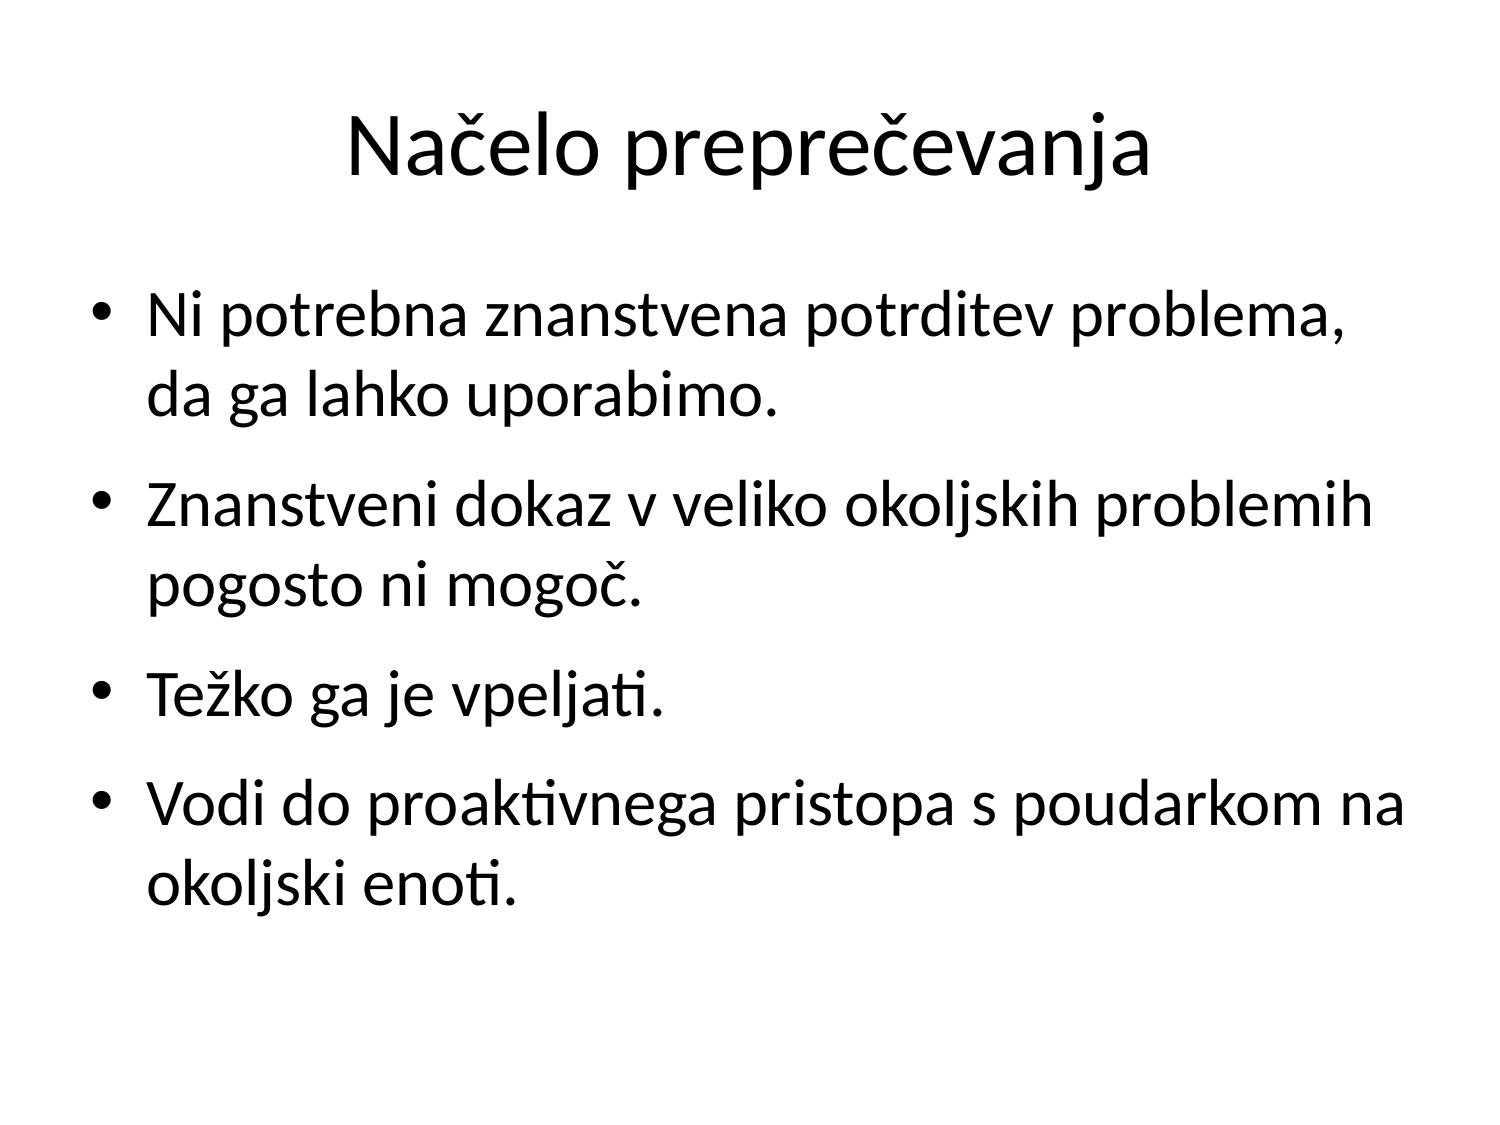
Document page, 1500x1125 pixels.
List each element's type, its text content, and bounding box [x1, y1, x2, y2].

title Načelo preprečevanja [75, 45, 1425, 233]
list Ni potrebna znanstvena potrditev problema, da ga lahko uporabimo. Znanstveni dokaz v veliko okoljskih problemih pogosto ni mogoč. Težko ga je vpeljati. Vodi do proaktivnega pristopa s poudarkom na okoljski enoti. [75, 262, 1425, 1047]
